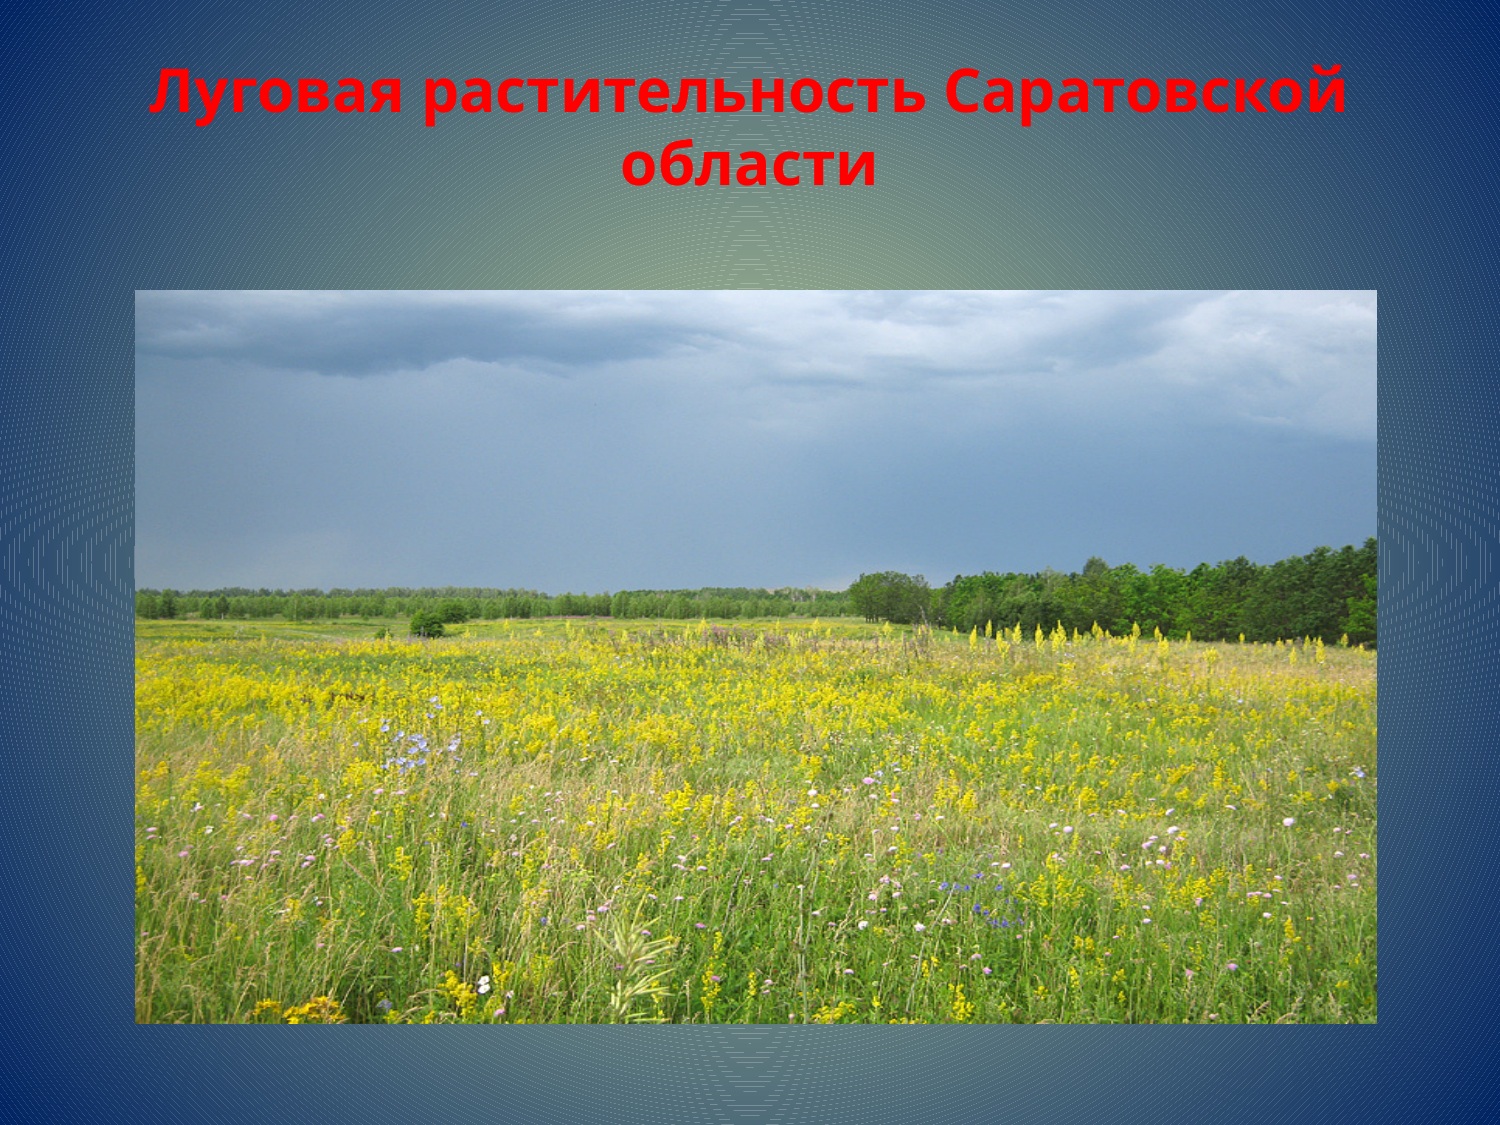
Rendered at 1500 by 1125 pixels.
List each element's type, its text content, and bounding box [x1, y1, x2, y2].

title Луговая растительность Саратовской области [75, 45, 1426, 233]
picture [135, 290, 1377, 1024]
